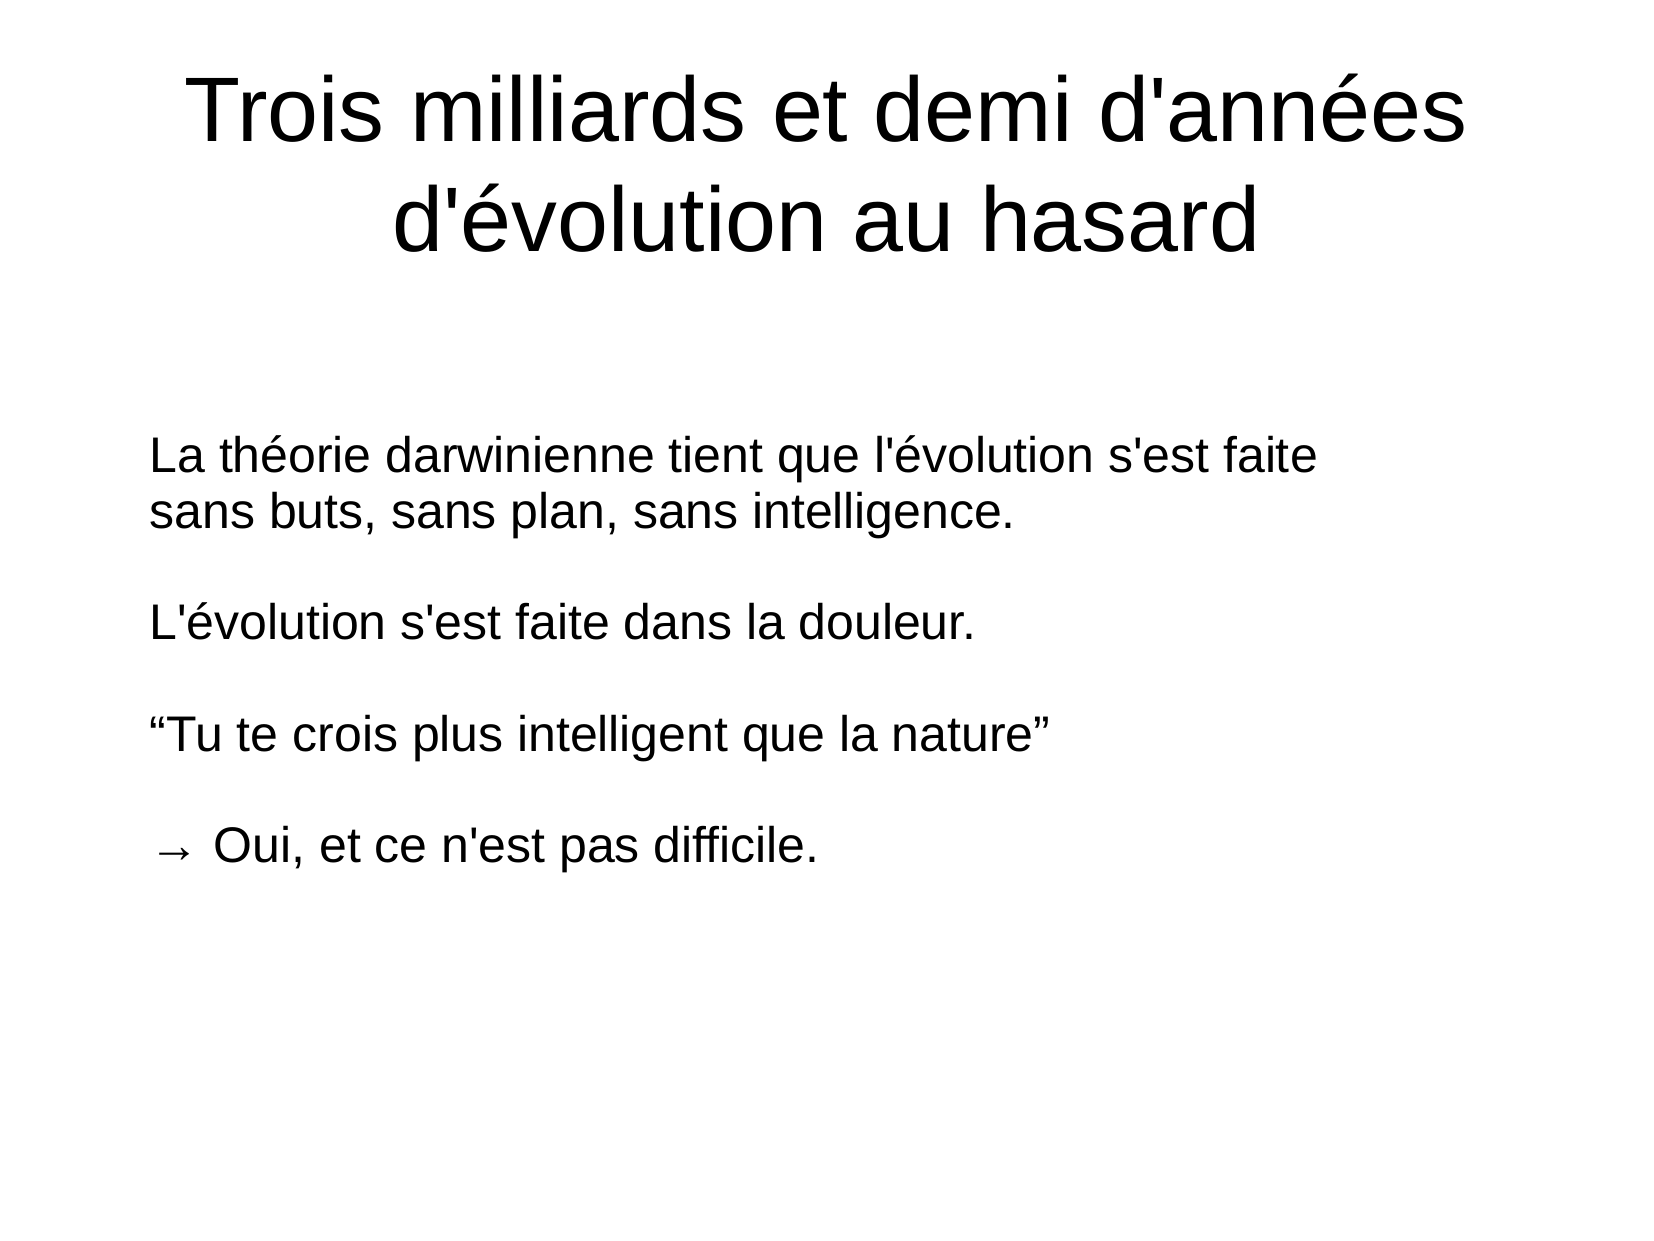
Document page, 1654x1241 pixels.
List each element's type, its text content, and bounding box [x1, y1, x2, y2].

text_box La théorie darwinienne tient que l'évolution s'est faite sans buts, sans plan, sans intelligence. L'évolution s'est faite dans la douleur. “Tu te crois plus intelligent que la nature” → Oui, et ce n'est pas difficile. [135, 420, 1334, 881]
title Trois milliards et demi d'années d'évolution au hasard [82, 49, 1571, 257]
